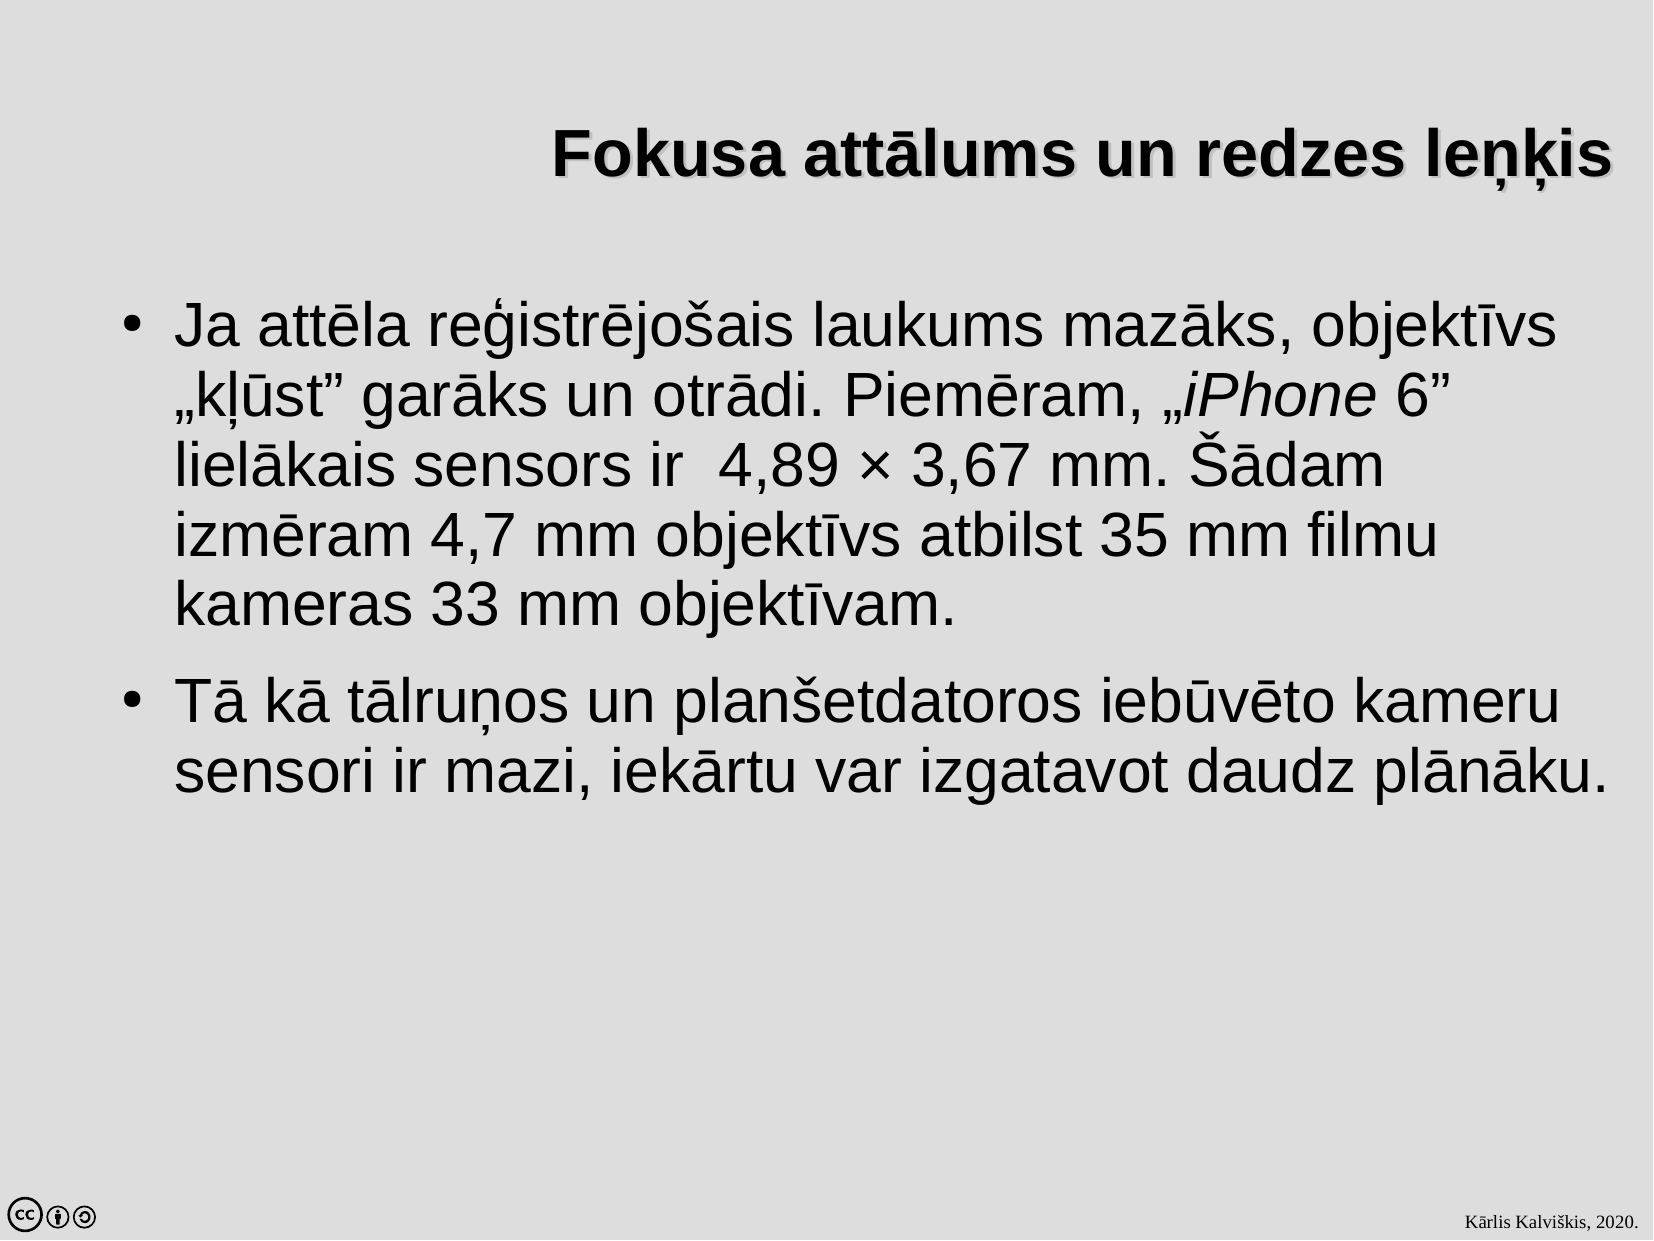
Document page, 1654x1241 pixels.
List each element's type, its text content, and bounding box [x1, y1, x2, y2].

list Ja attēla reģistrējošais laukums mazāks, objektīvs „kļūst” garāks un otrādi. Piemēram, „iPhone 6” lielākais sensors ir 4,89 × 3,67 mm. Šādam izmēram 4,7 mm objektīvs atbilst 35 mm filmu kameras 33 mm objektīvam. Tā kā tālruņos un planšetdatoros iebūvēto kameru sensori ir mazi, iekārtu var izgatavot daudz plānāku. [37, 290, 1620, 1010]
title Fokusa attālums un redzes leņķis [42, 49, 1615, 257]
